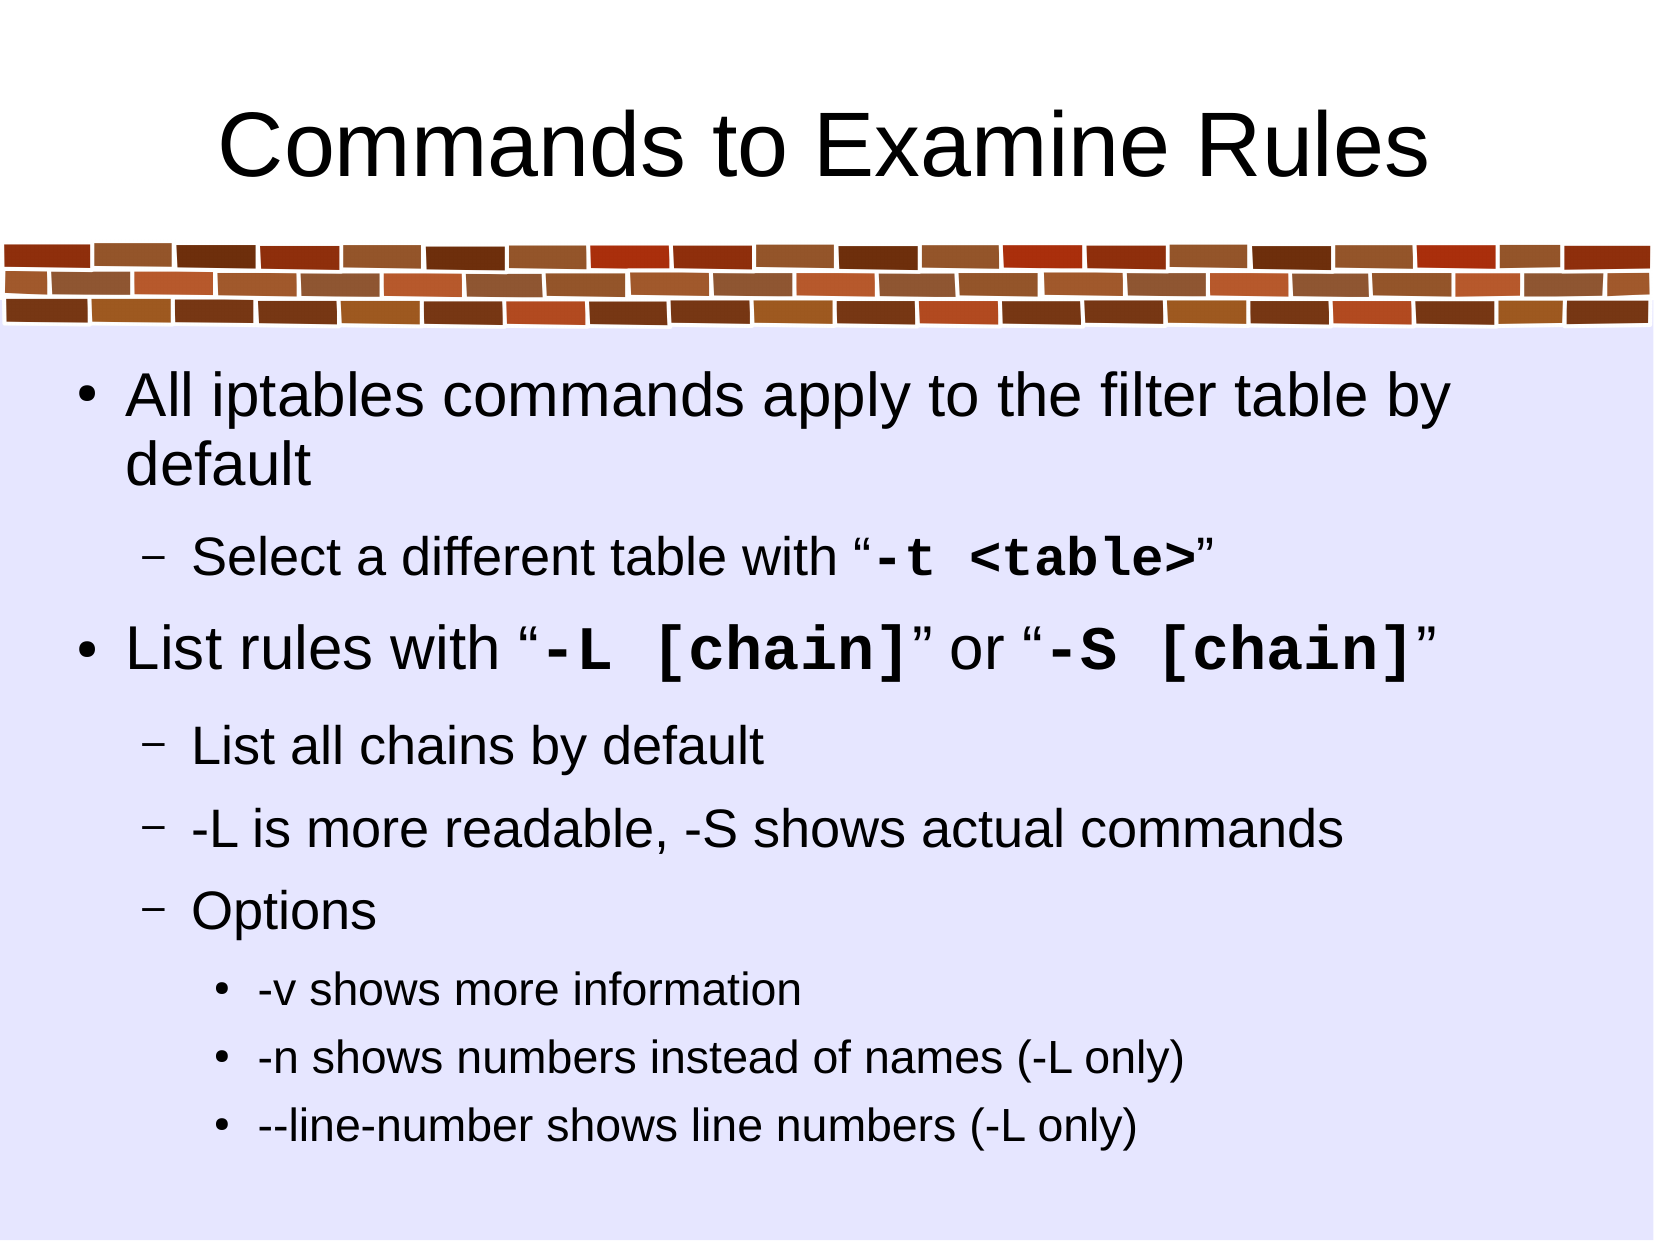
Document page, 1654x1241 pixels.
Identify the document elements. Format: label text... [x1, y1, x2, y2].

title Commands to Examine Rules [60, 49, 1591, 241]
picture [0, 239, 1654, 329]
list All iptables commands apply to the filter table by default Select a different table with “-t <table>” List rules with “-L [chain]” or “-S [chain]” List all chains by default -L is more readable, -S shows actual commands Options -v shows more information -n shows numbers instead of names (-L only) --line-number shows line numbers (-L only) [60, 360, 1591, 1156]
